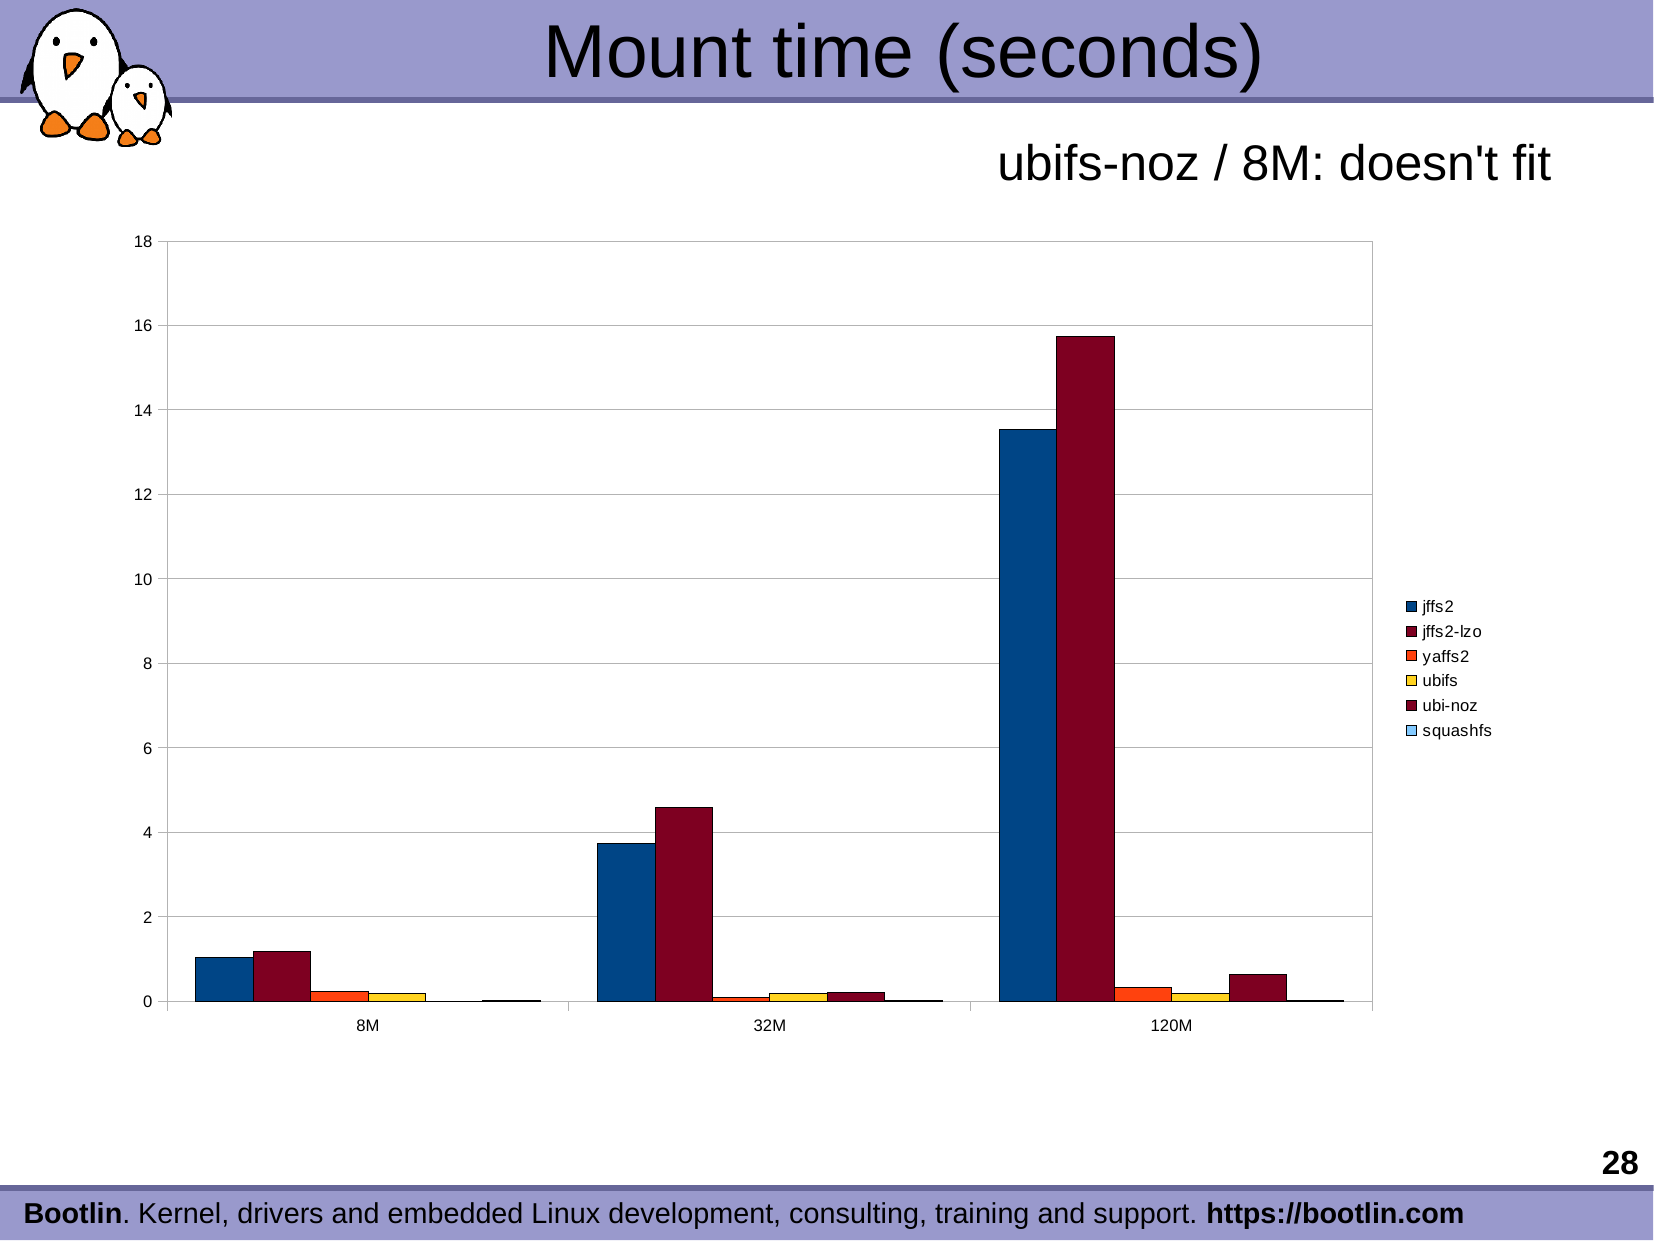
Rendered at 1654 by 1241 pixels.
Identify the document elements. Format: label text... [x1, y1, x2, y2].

title Mount time (seconds) [178, 5, 1631, 97]
picture [20, 8, 172, 147]
text_box ubifs-noz / 8M: doesn't fit [997, 135, 1553, 198]
chart [105, 216, 1518, 1066]
